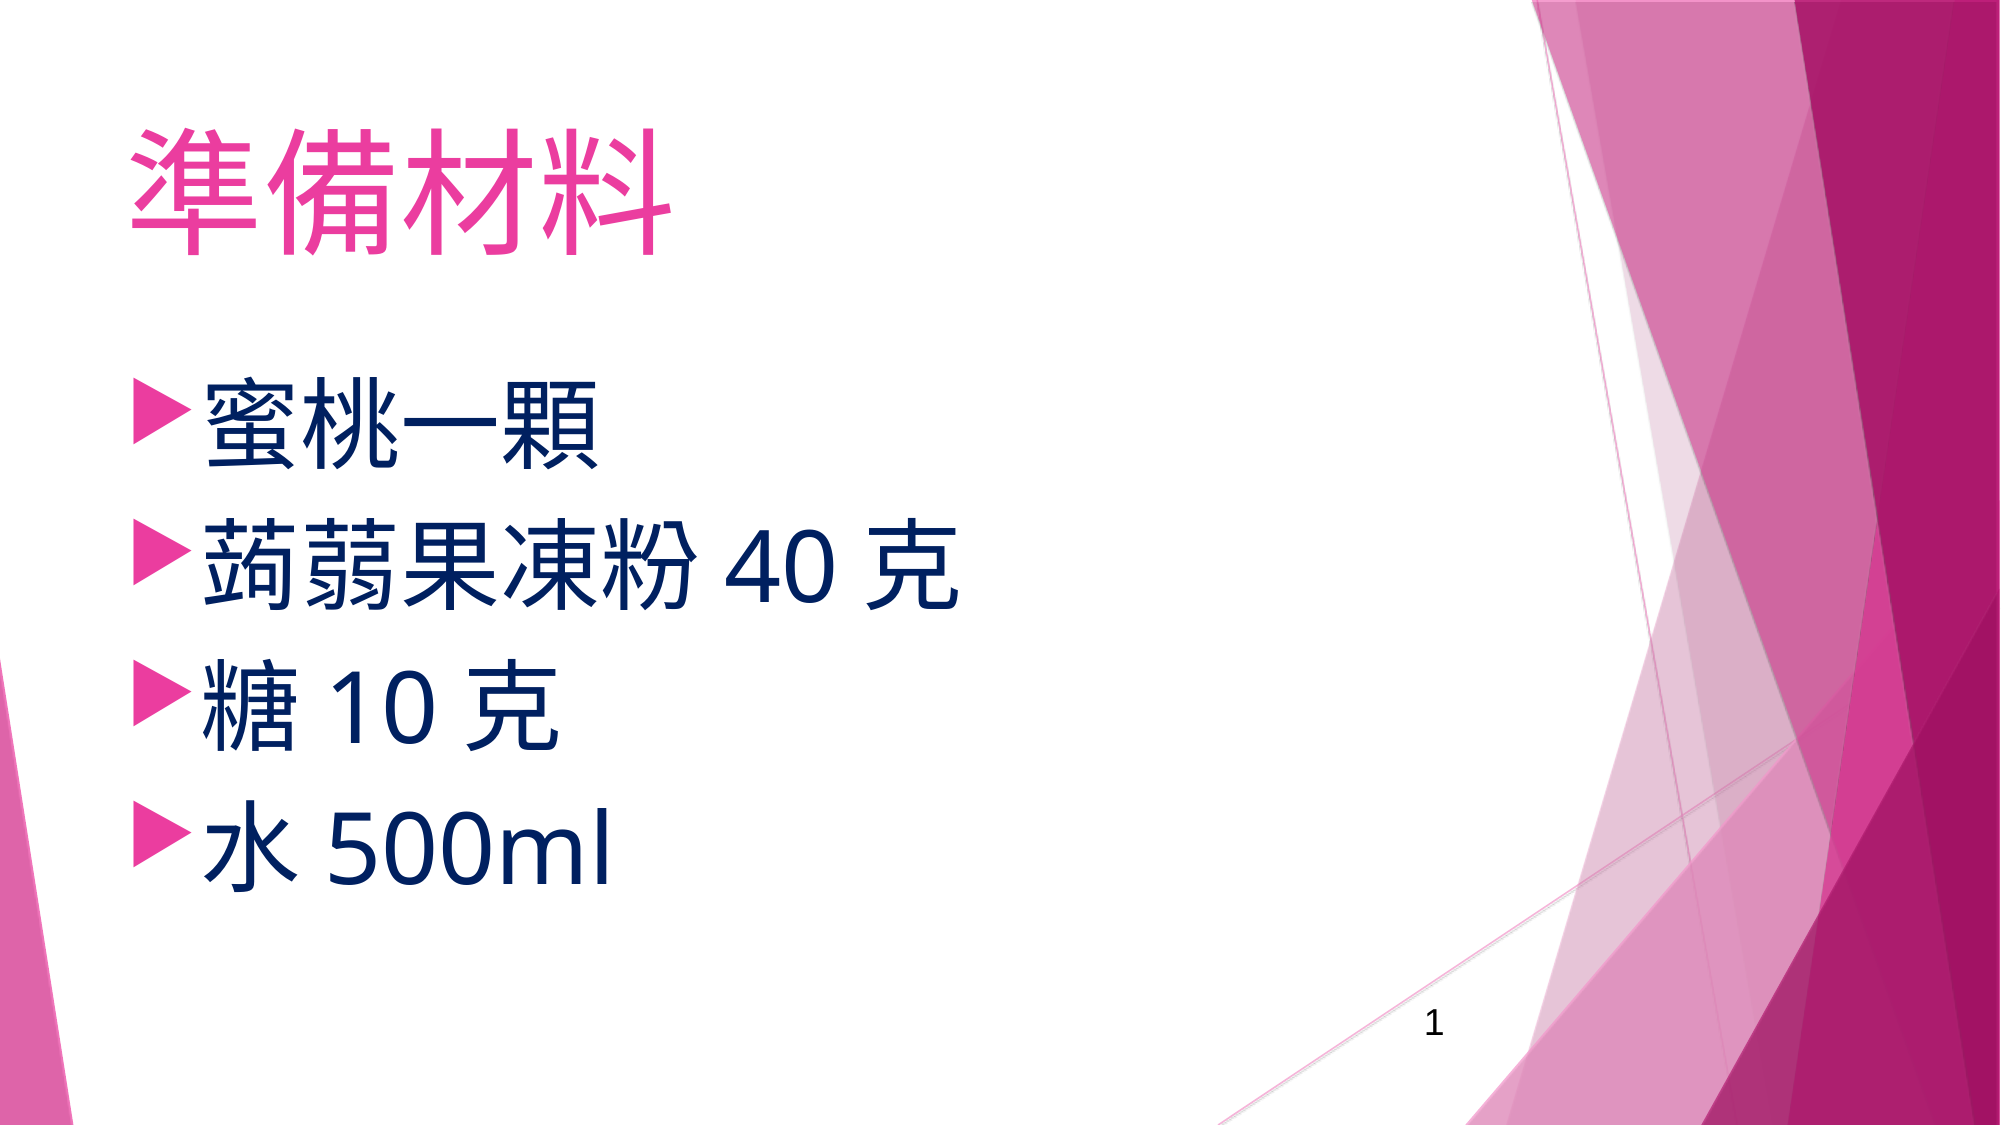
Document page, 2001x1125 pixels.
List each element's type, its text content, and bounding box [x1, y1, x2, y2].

text_box 蜜桃一顆 蒟蒻果凍粉40克 糖10克 水500ml [111, 354, 1522, 991]
text_box 準備材料 [111, 99, 1522, 317]
text_box <編號> [1409, 991, 1522, 1051]
